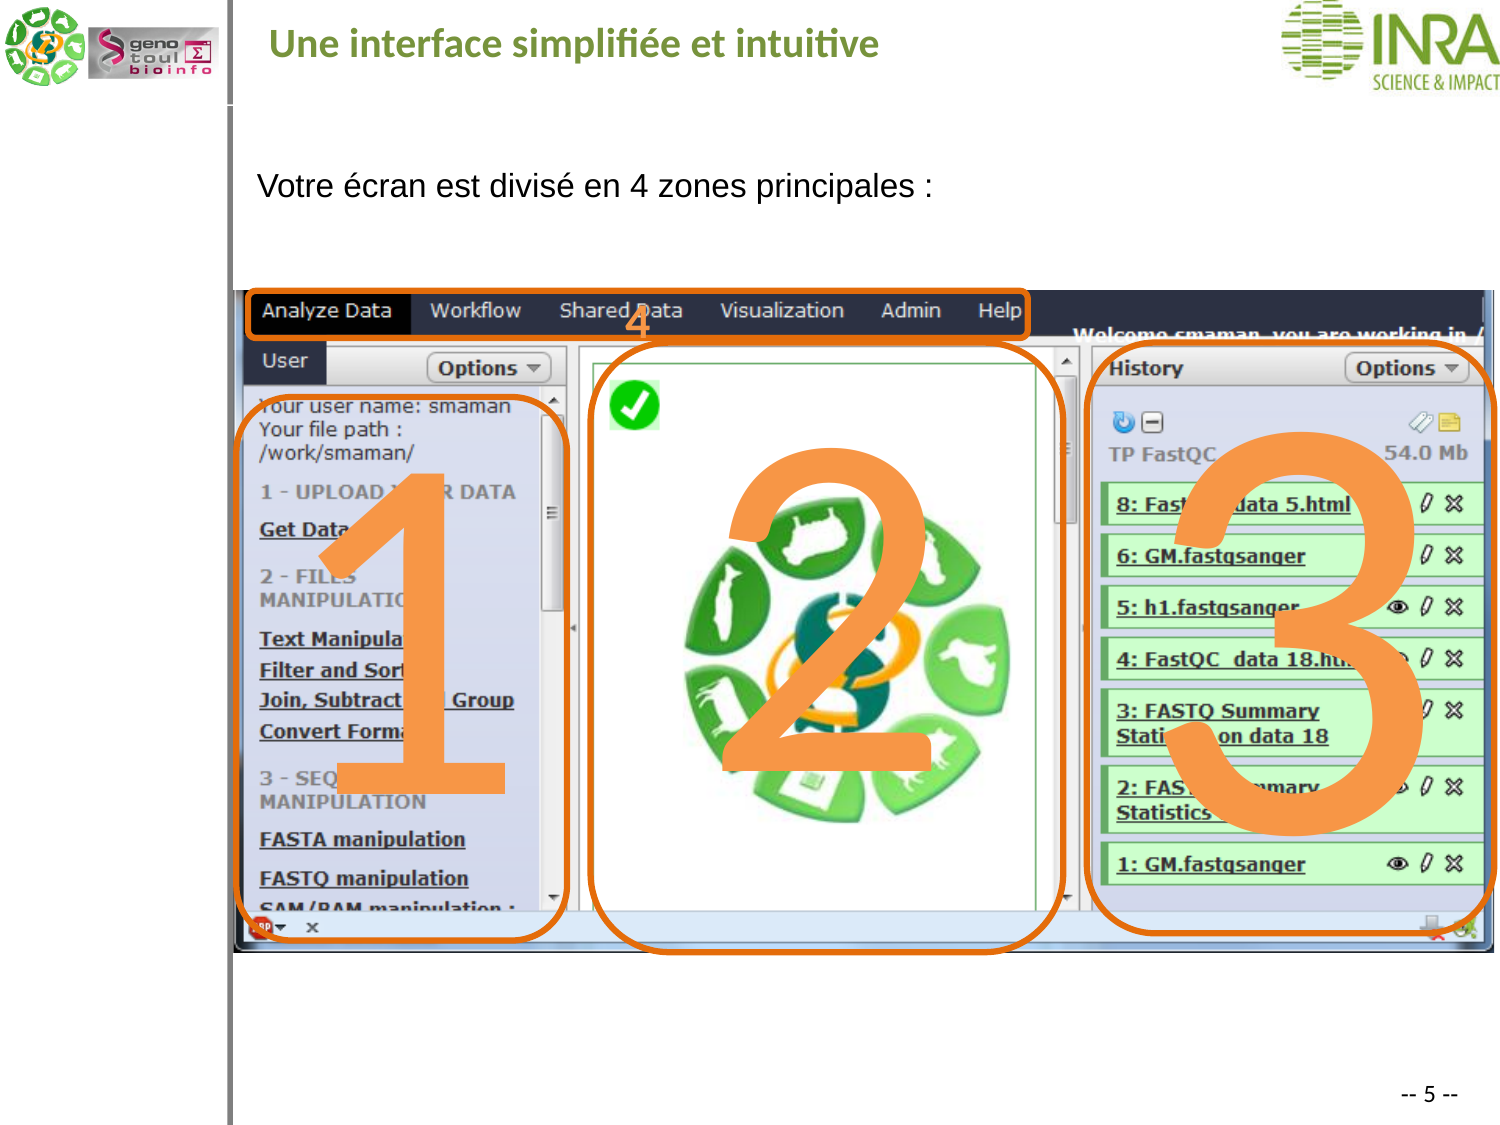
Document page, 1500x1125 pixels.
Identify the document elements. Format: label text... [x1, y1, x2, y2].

text_box 1 [236, 397, 568, 941]
text_box 4 [248, 290, 1028, 339]
picture [233, 290, 1495, 953]
text_box Votre écran est divisé en 4 zones principales : [242, 159, 1471, 256]
text_box 2 [590, 342, 1064, 953]
text_box 3 [1086, 342, 1495, 934]
text_box Une interface simplifiée et intuitive [253, 19, 1270, 86]
